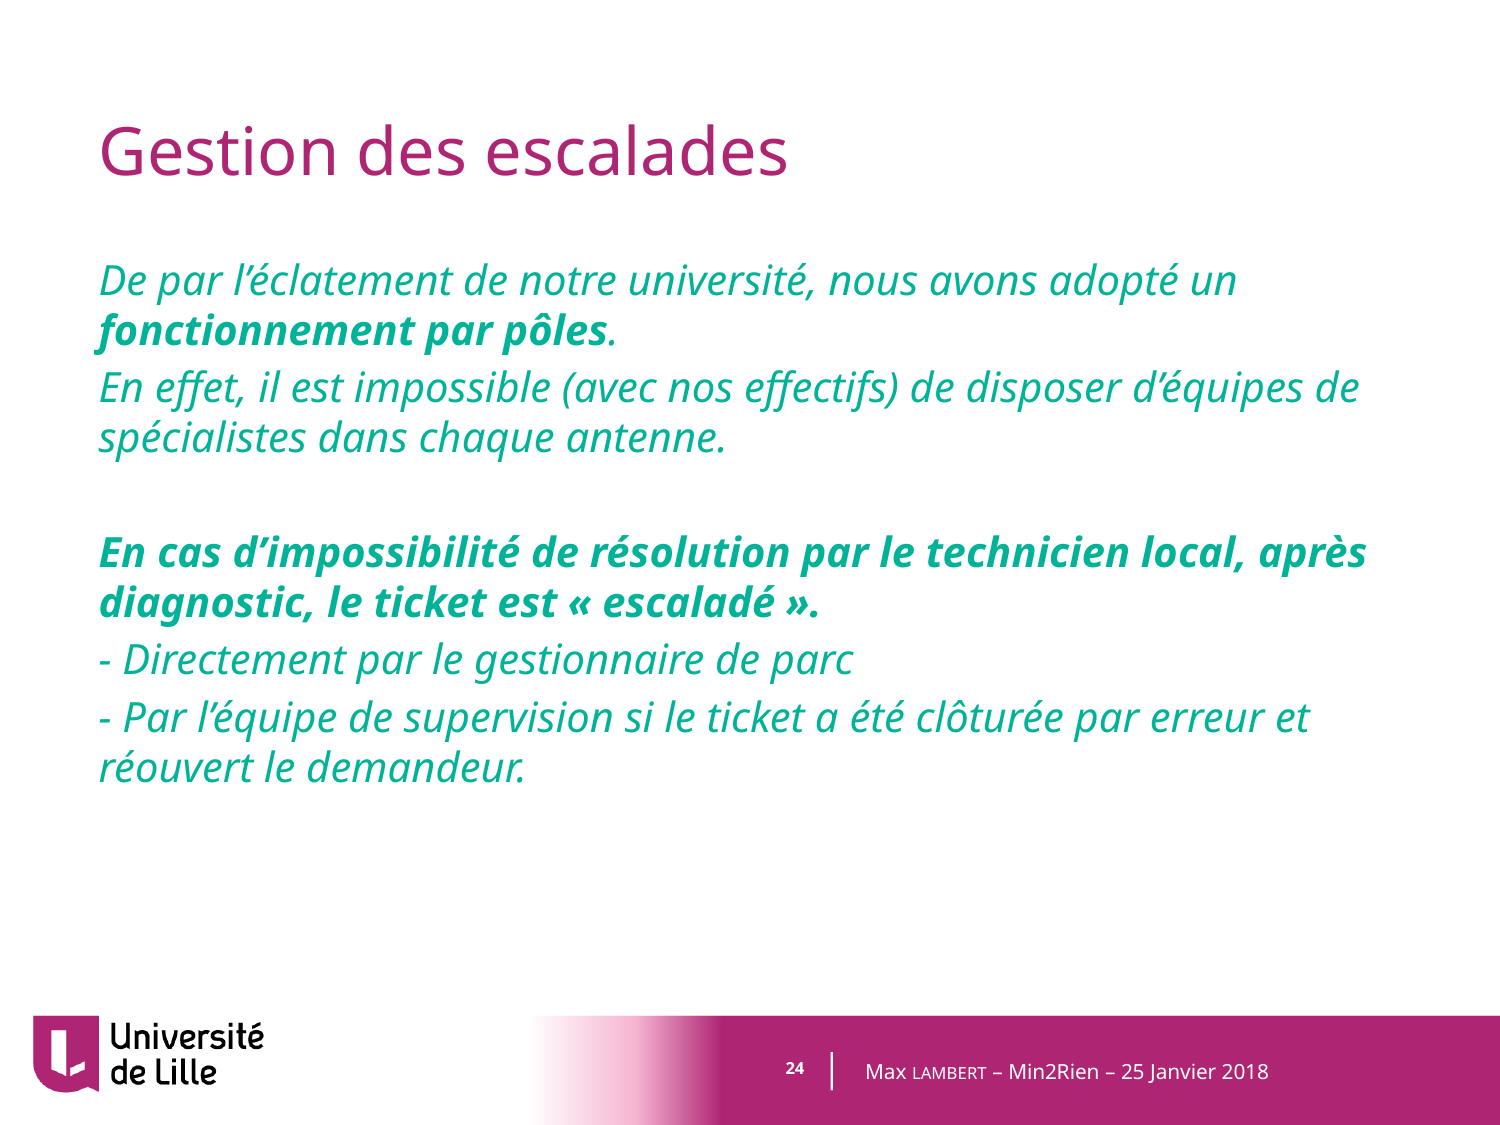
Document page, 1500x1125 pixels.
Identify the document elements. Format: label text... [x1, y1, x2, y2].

picture [0, 0, 1500, 1125]
list Gestion des escalades De par l’éclatement de notre université, nous avons adopté un fonctionnement par pôles. En effet, il est impossible (avec nos effectifs) de disposer d’équipes de spécialistes dans chaque antenne. En cas d’impossibilité de résolution par le technicien local, après diagnostic, le ticket est « escaladé ». - Directement par le gestionnaire de parc - Par l’équipe de supervision si le ticket a été clôturée par erreur et réouvert le demandeur. [98, 108, 1401, 911]
